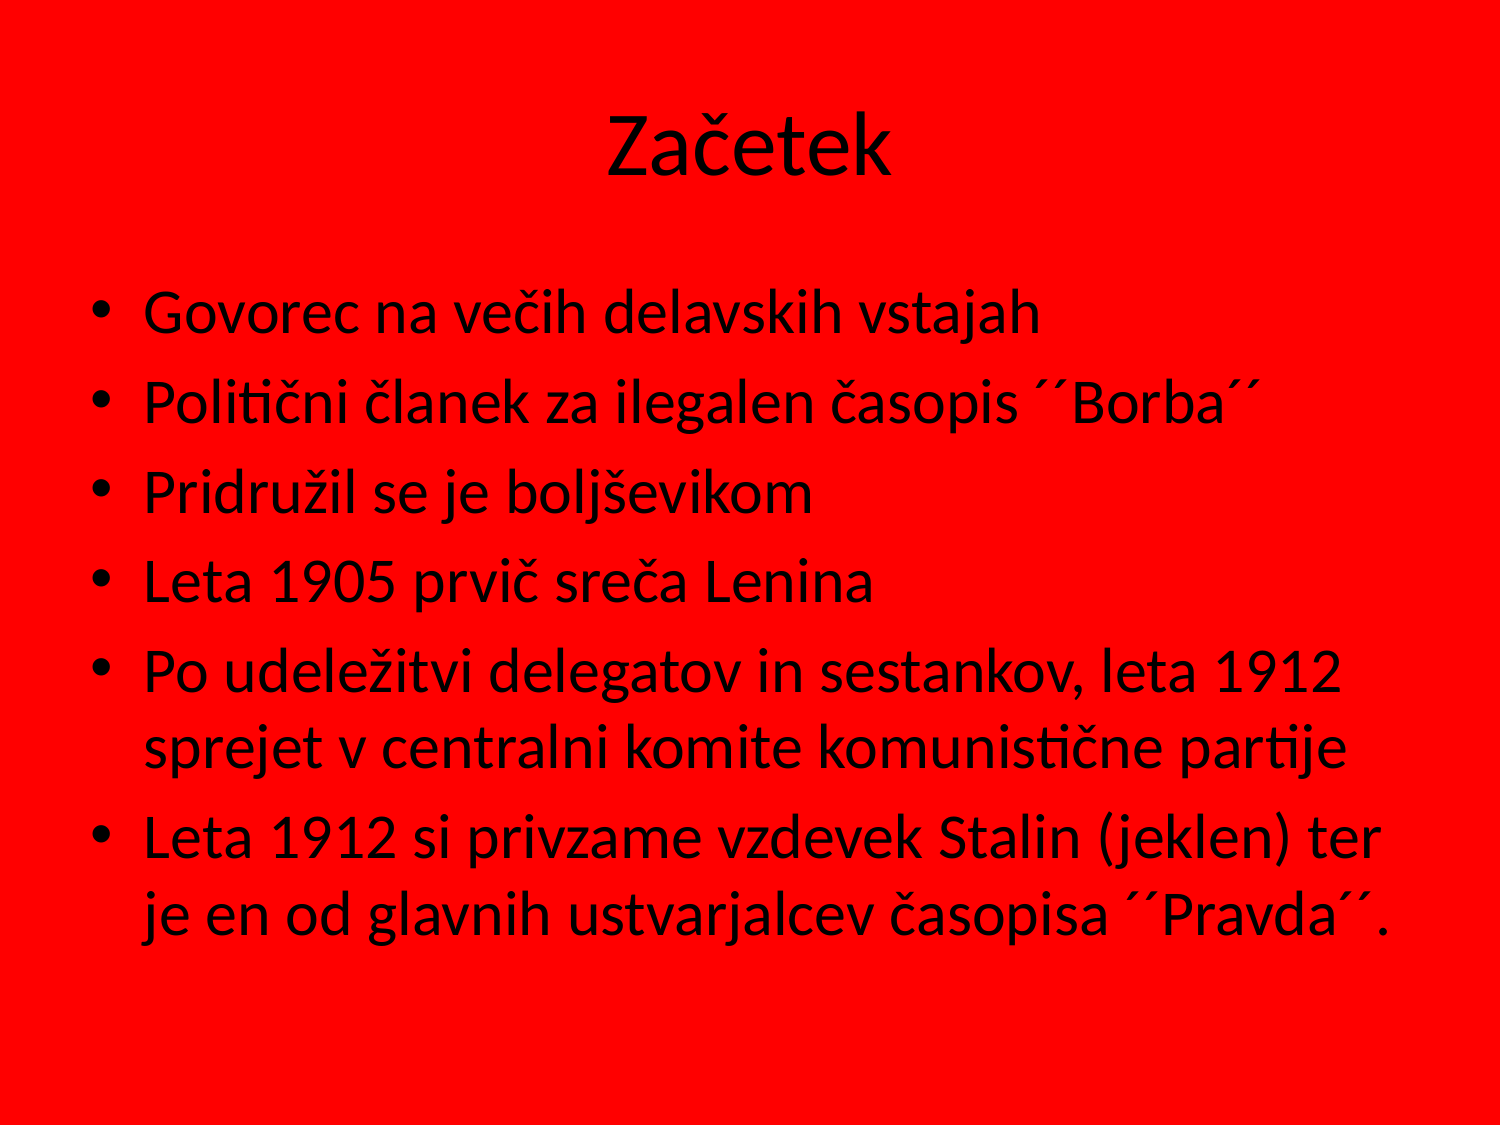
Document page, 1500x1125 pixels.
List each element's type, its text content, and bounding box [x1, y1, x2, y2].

list Govorec na večih delavskih vstajah Politični članek za ilegalen časopis ´´Borba´´ Pridružil se je boljševikom Leta 1905 prvič sreča Lenina Po udeležitvi delegatov in sestankov, leta 1912 sprejet v centralni komite komunistične partije Leta 1912 si privzame vzdevek Stalin (jeklen) ter je en od glavnih ustvarjalcev časopisa ´´Pravda´´. [75, 262, 1425, 1005]
title Začetek [75, 45, 1425, 233]
